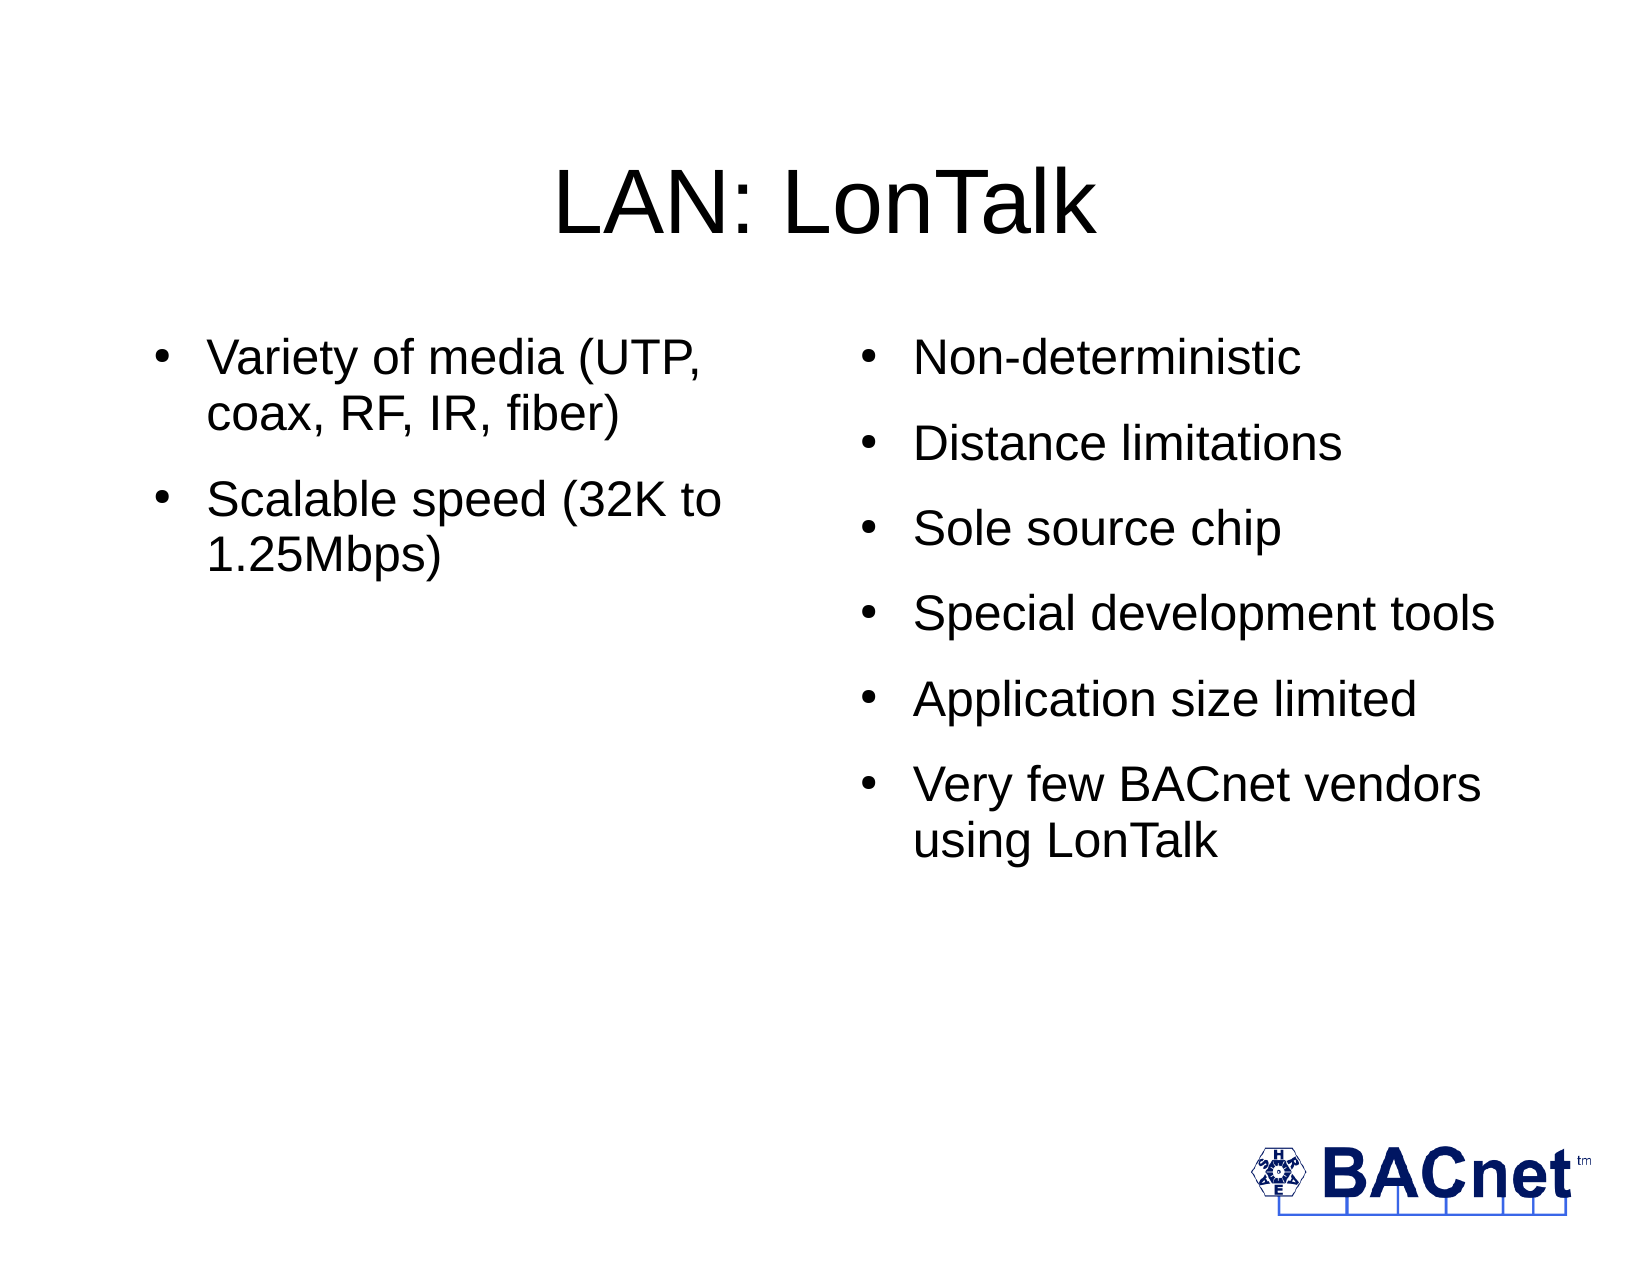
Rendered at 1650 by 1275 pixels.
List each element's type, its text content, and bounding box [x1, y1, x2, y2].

list Variety of media (UTP, coax, RF, IR, fiber) Scalable speed (32K to 1.25Mbps) [135, 329, 809, 1079]
list Non-deterministic Distance limitations Sole source chip Special development tools Application size limited Very few BACnet vendors using LonTalk [842, 329, 1515, 1079]
title LAN: LonTalk [135, 112, 1515, 291]
picture [1251, 1146, 1591, 1216]
